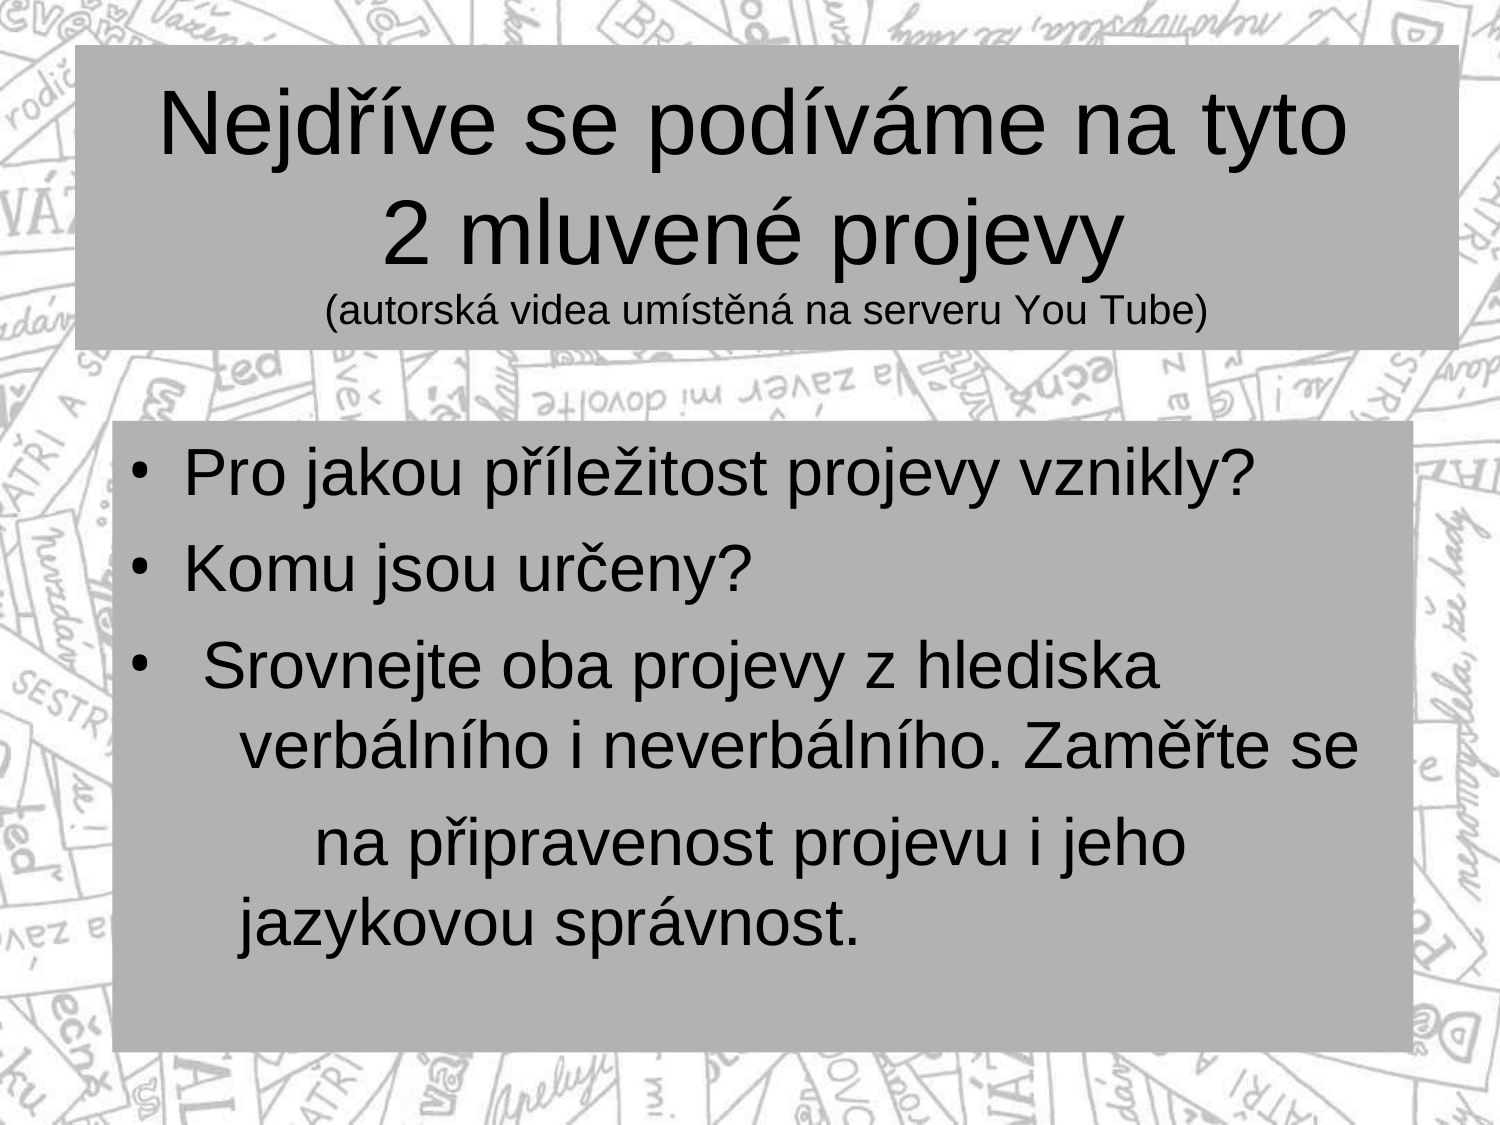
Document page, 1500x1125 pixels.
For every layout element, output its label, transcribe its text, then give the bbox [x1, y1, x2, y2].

list Pro jakou příležitost projevy vznikly? Komu jsou určeny? Srovnejte oba projevy z hlediska verbálního i neverbálního. Zaměřte se na připravenost projevu i jeho jazykovou správnost. [112, 420, 1414, 1053]
title Nejdříve se podíváme na tyto 2 mluvené projevy (autorská videa umístěná na serveru You Tube) [75, 45, 1459, 351]
